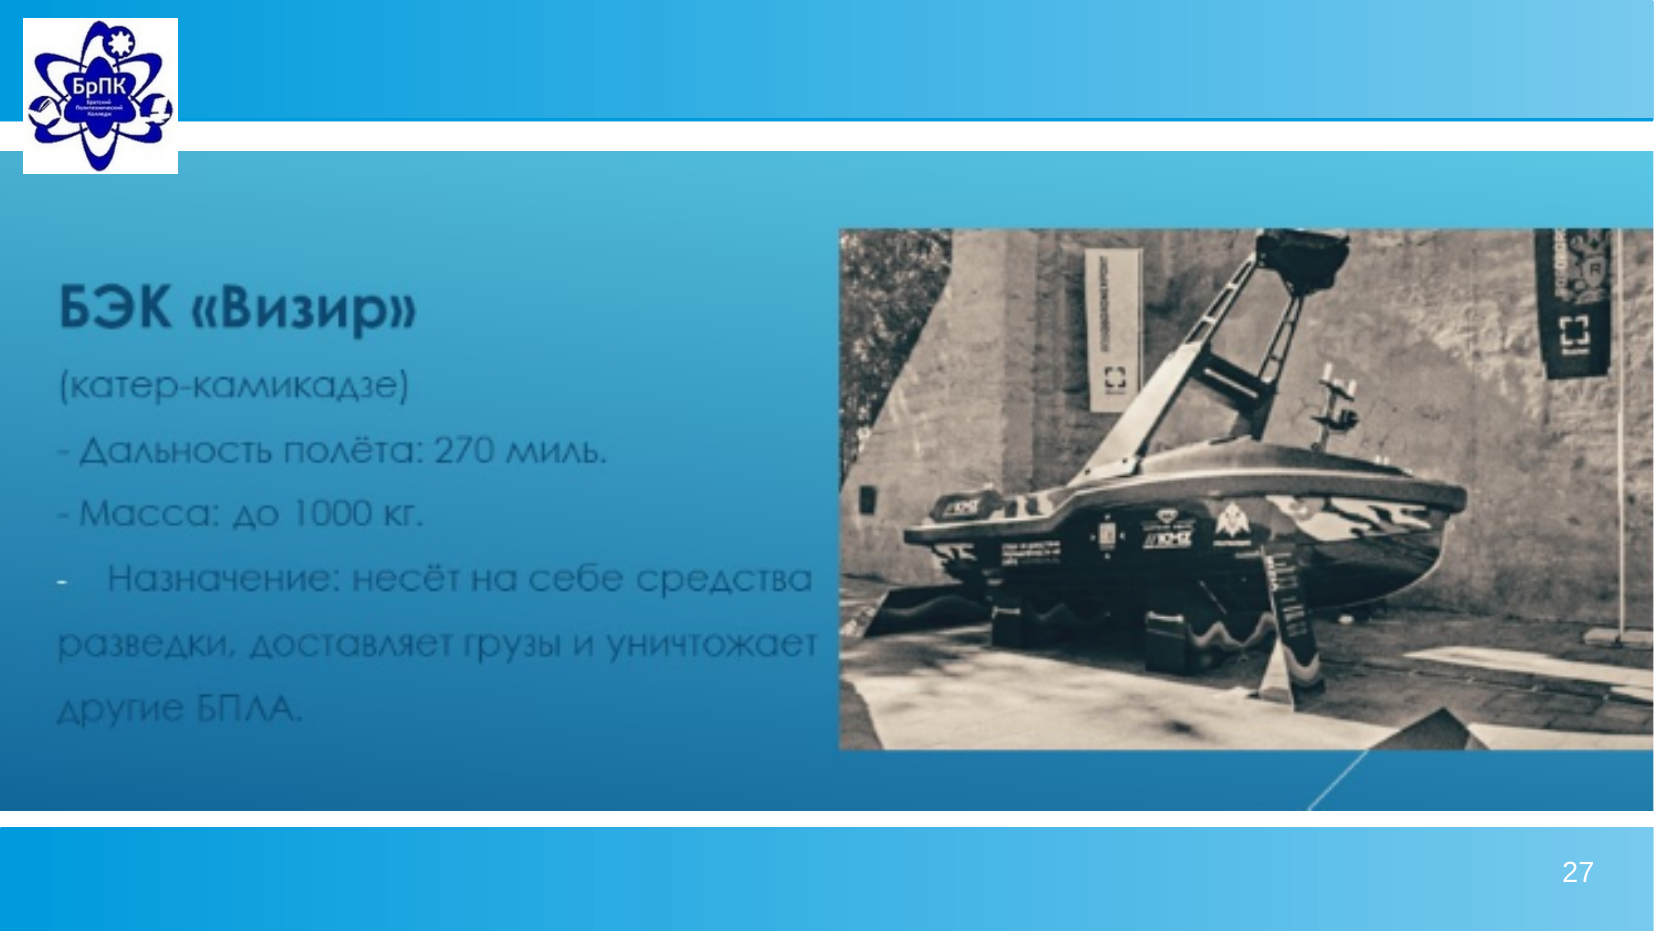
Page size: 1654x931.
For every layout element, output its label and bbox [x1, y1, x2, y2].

picture [0, 19, 1654, 811]
